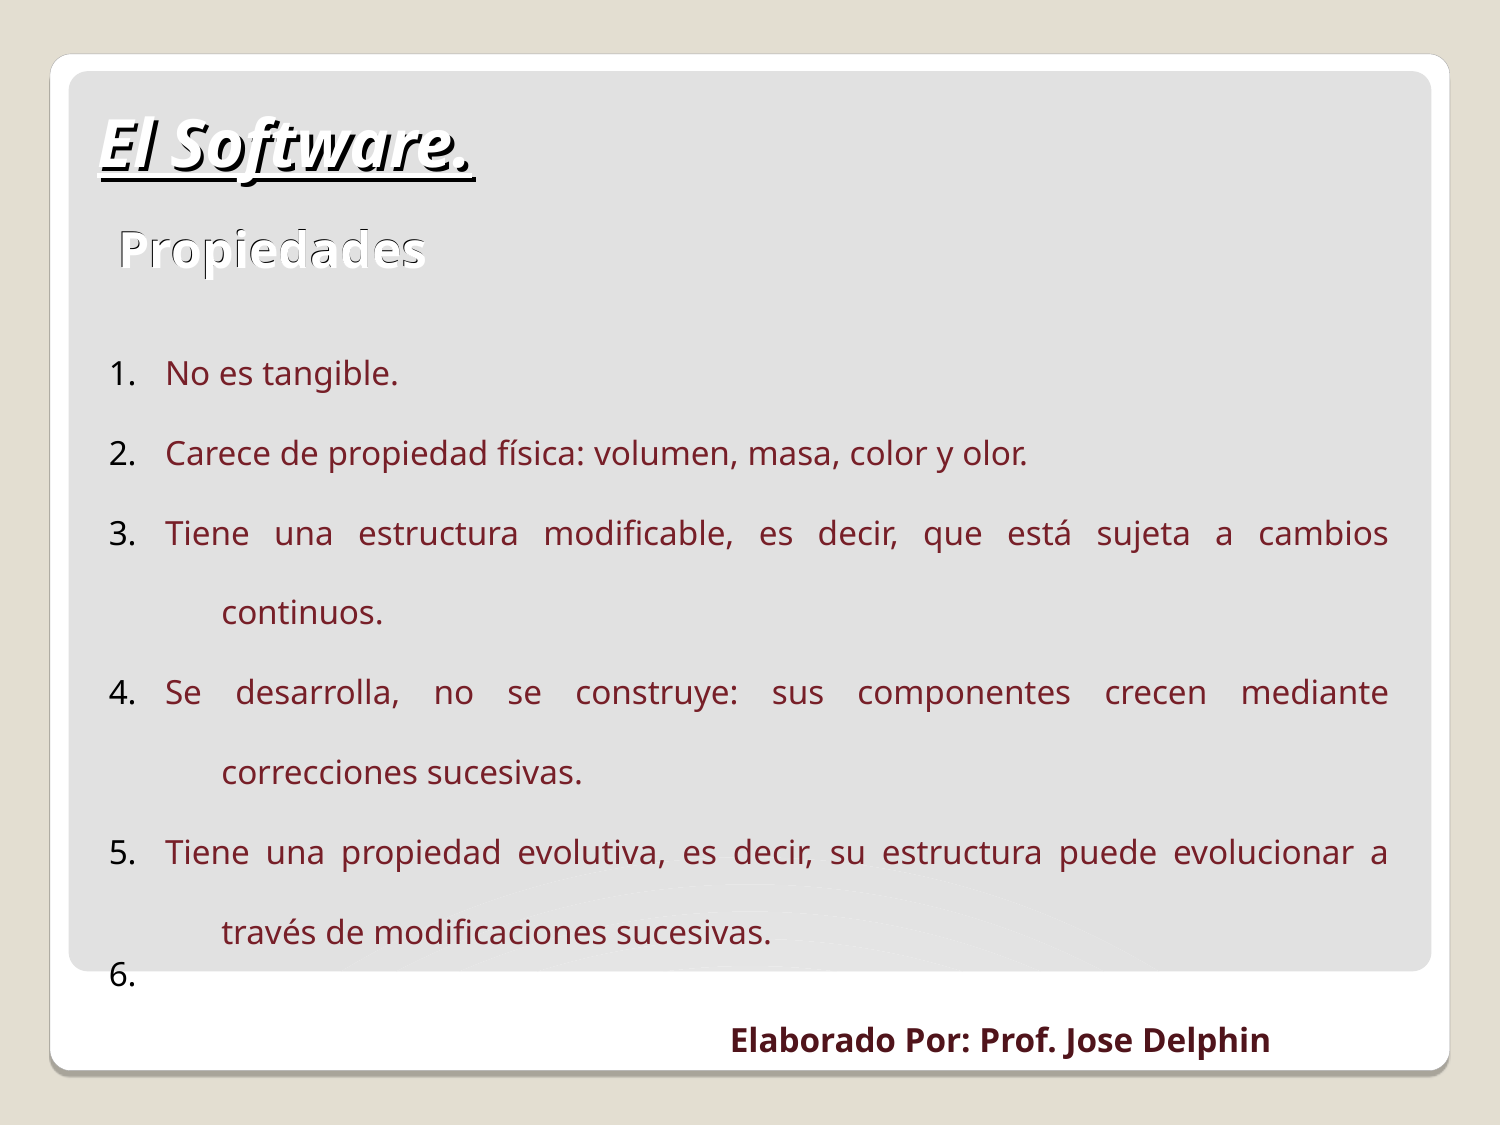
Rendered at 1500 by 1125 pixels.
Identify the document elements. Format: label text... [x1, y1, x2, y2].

text_box No es tangible. Carece de propiedad física: volumen, masa, color y olor. Tiene una estructura modificable, es decir, que está sujeta a cambios continuos. Se desarrolla, no se construye: sus componentes crecen mediante correcciones sucesivas. Tiene una propiedad evolutiva, es decir, su estructura puede evolucionar a través de modificaciones sucesivas. [94, 305, 1406, 1004]
text_box Elaborado Por: Prof. Jose Delphin [714, 1007, 1430, 1067]
text_box Propiedades [103, 211, 442, 286]
text_box El Software. [82, 94, 487, 189]
